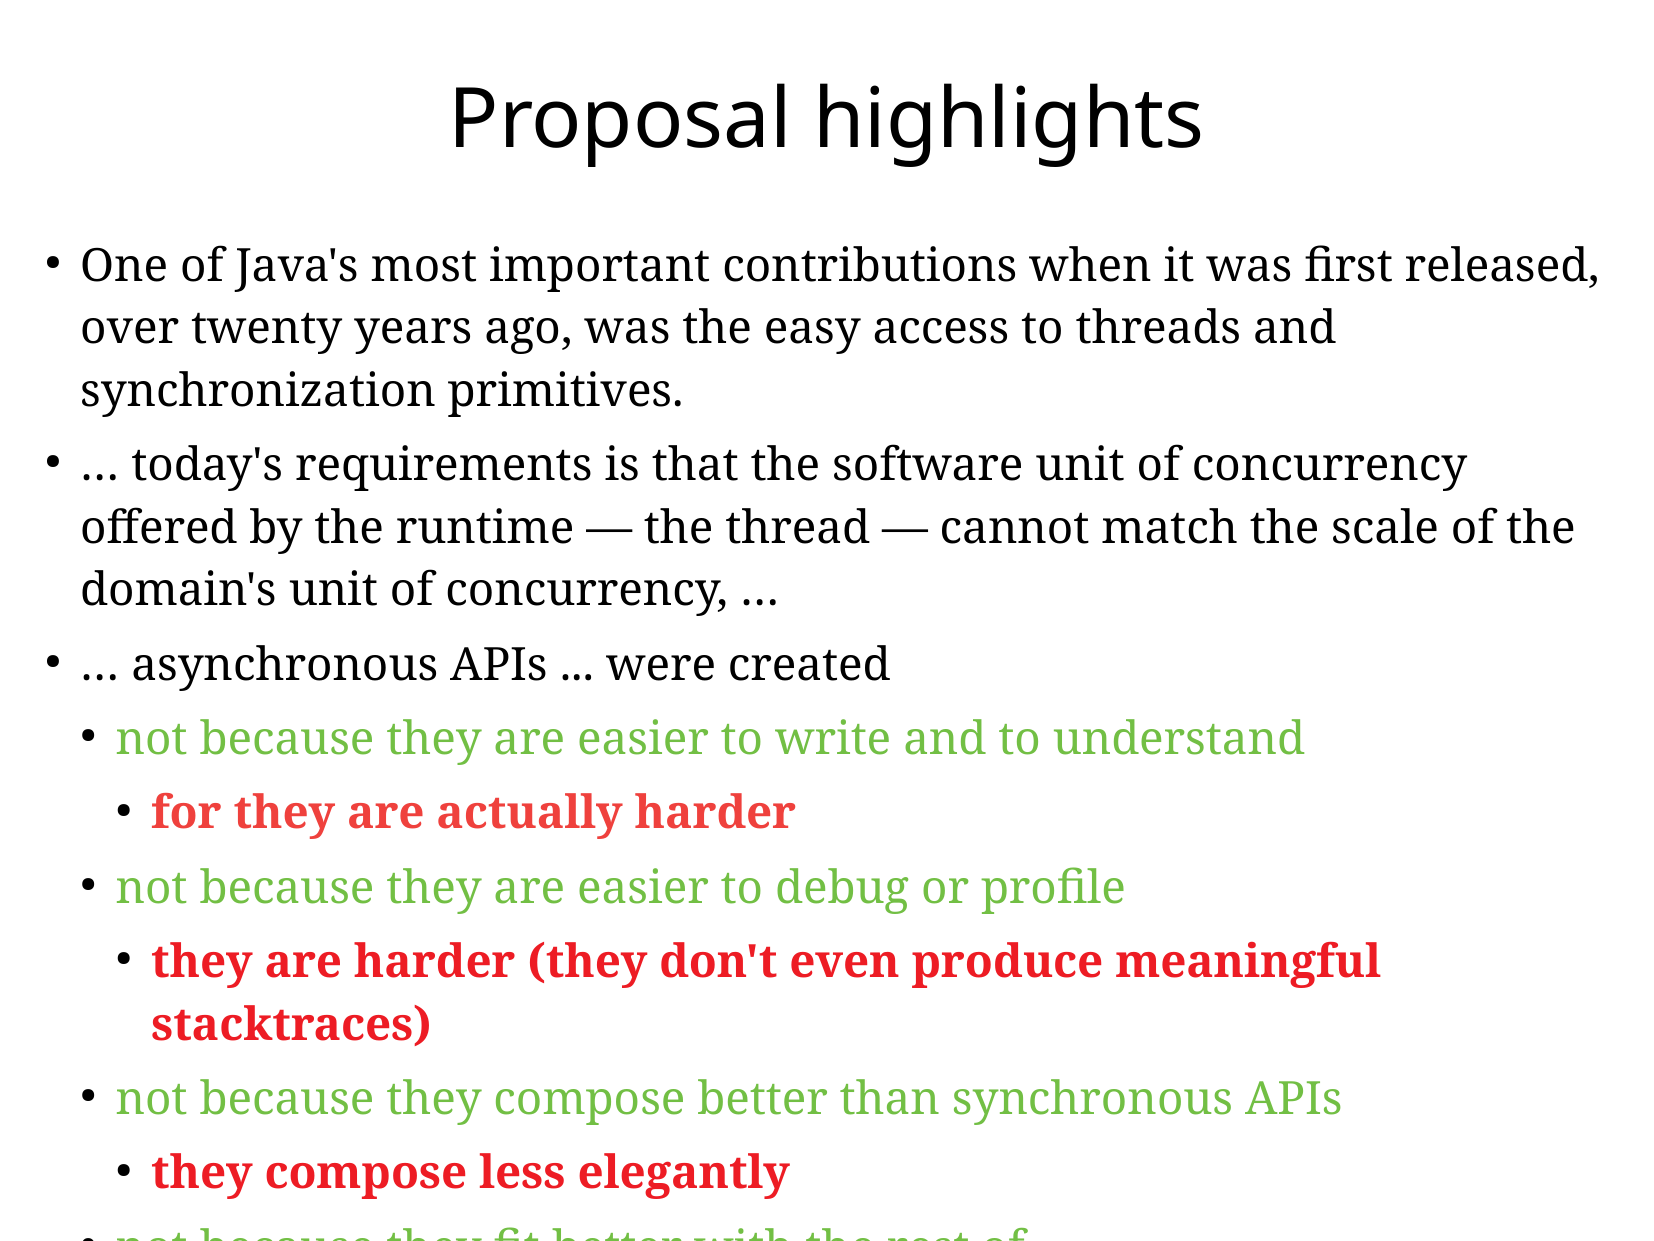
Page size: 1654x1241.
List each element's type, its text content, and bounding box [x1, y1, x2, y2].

text_box One of Java's most important contributions when it was first released, over twenty years ago, was the easy access to threads and synchronization primitives. … today's requirements is that the software unit of concurrency offered by the runtime — the thread — cannot match the scale of the domain's unit of concurrency, … … asynchronous APIs ... were created not because they are easier to write and to understand for they are actually harder not because they are easier to debug or profile they are harder (they don't even produce meaningful stacktraces) not because they compose better than synchronous APIs they compose less elegantly not because they fit better with the rest of the language or integrate well with existing code they are a much worse fit but just because the implementation of the software unit of concurrency in Java — the thread — is insufficient from a footprint and performance perspective. [30, 225, 1621, 1241]
title Proposal highlights [83, 49, 1572, 181]
